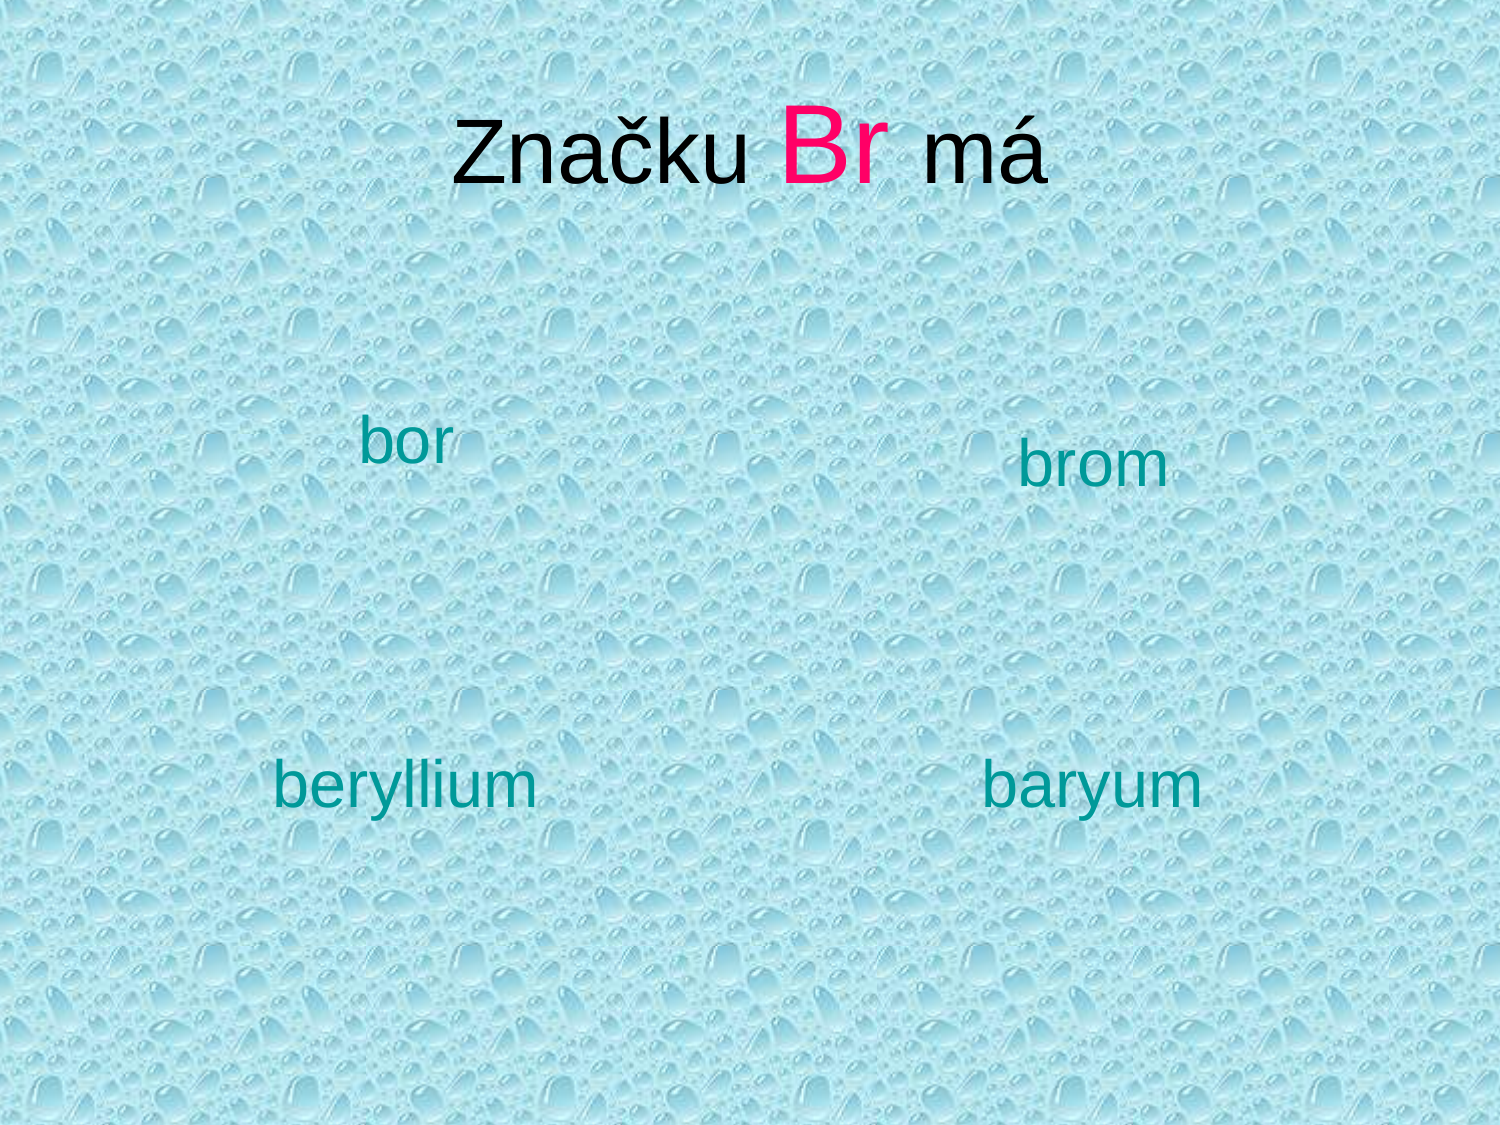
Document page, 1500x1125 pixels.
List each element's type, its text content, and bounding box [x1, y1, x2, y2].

table_header bor [75, 262, 737, 621]
table_header baryum [763, 646, 1423, 1005]
title Značku Br má [75, 45, 1426, 233]
picture [0, 0, 1500, 1125]
table_header beryllium [75, 646, 737, 1005]
table_header brom [763, 262, 1425, 621]
